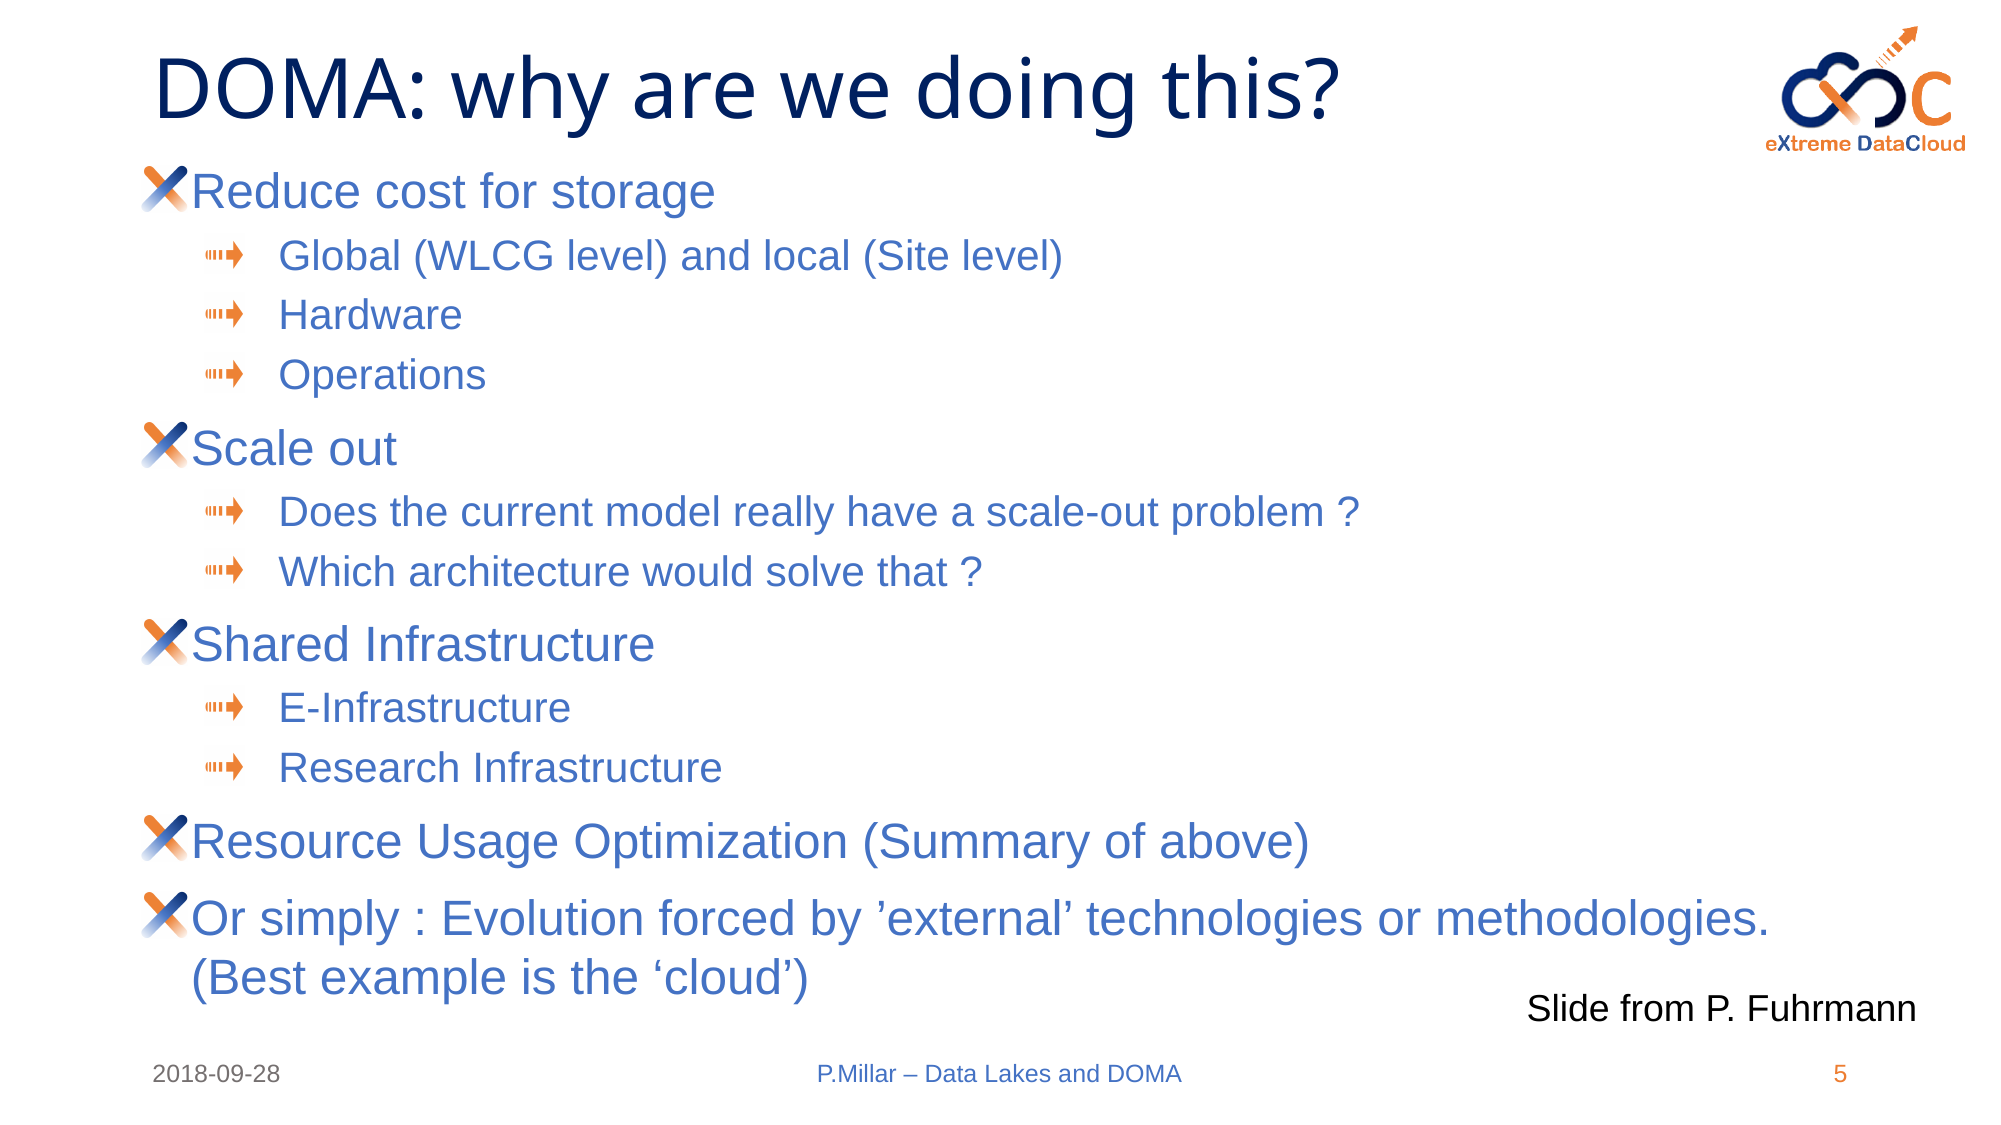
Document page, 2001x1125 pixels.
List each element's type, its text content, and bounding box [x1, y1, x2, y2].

title DOMA: why are we doing this? [137, 18, 1777, 151]
slide_number <number> [1412, 1042, 1863, 1103]
picture [1777, 18, 1985, 170]
text_box Slide from P. Fuhrmann [1511, 980, 1973, 1080]
list Reduce cost for storage Global (WLCG level) and local (Site level) Hardware Operations Scale out Does the current model really have a scale-out problem ? Which architecture would solve that ? Shared Infrastructure E-Infrastructure Research Infrastructure Resource Usage Optimization (Summary of above) Or simply : Evolution forced by ’external’ technologies or methodologies. (Best example is the ‘cloud’) [126, 151, 1905, 1017]
slide_number 2018-09-28 [137, 1042, 588, 1103]
footer P.Millar – Data Lakes and DOMA [662, 1042, 1338, 1103]
